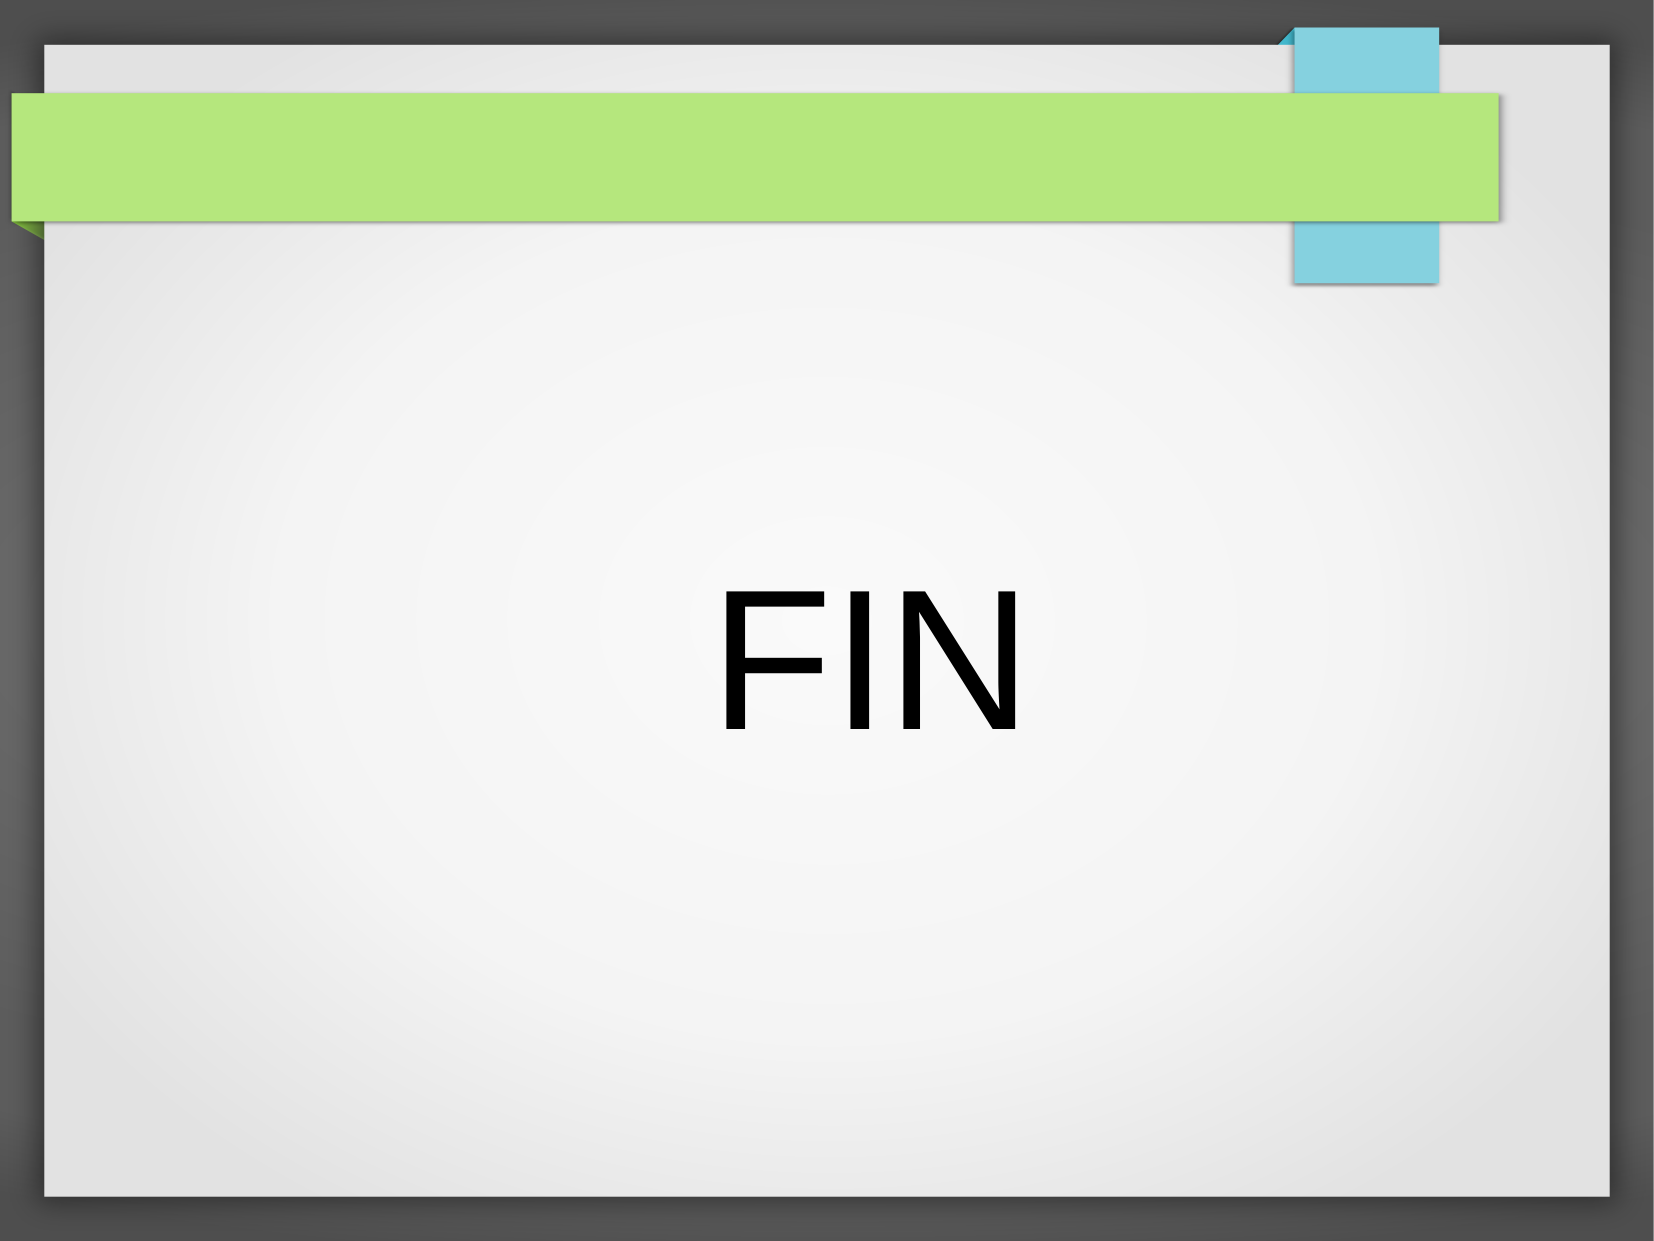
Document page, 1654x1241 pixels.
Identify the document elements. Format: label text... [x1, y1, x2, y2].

picture [0, 0, 1654, 1241]
list FIN [82, 295, 1571, 1015]
